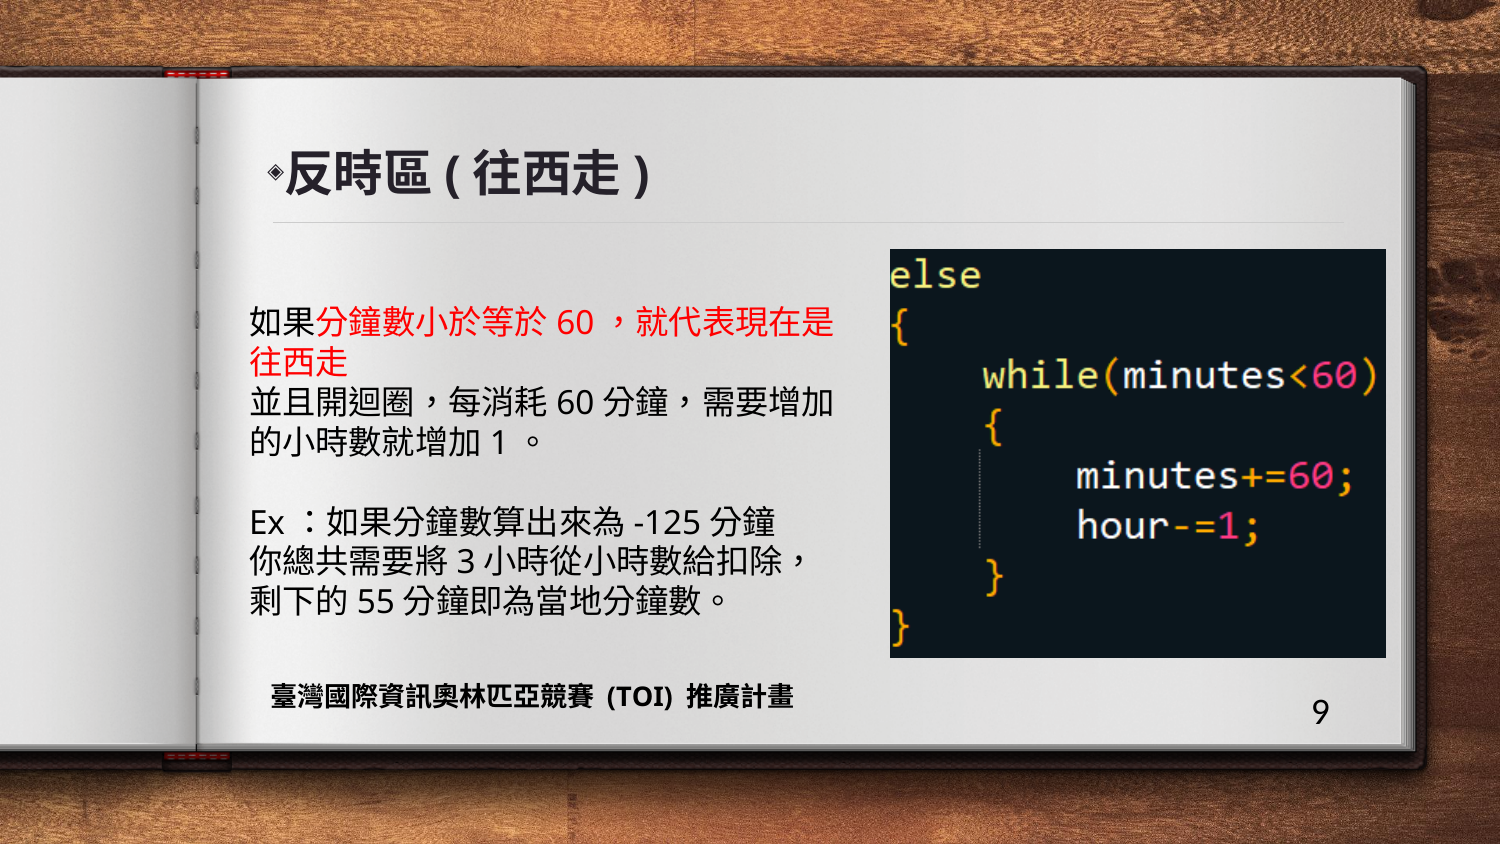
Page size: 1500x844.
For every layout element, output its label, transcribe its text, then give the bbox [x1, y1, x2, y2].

text_box [1295, 672, 1386, 737]
list 反時區(往西走) [252, 126, 1183, 216]
picture [890, 249, 1386, 658]
text_box 如果分鐘數小於等於60，就代表現在是往西走 並且開迴圈，每消耗60分鐘，需要增加的小時數就增加1。 Ex：如果分鐘數算出來為-125分鐘 你總共需要將3小時從小時數給扣除，剩下的55分鐘即為當地分鐘數。 [234, 293, 854, 673]
